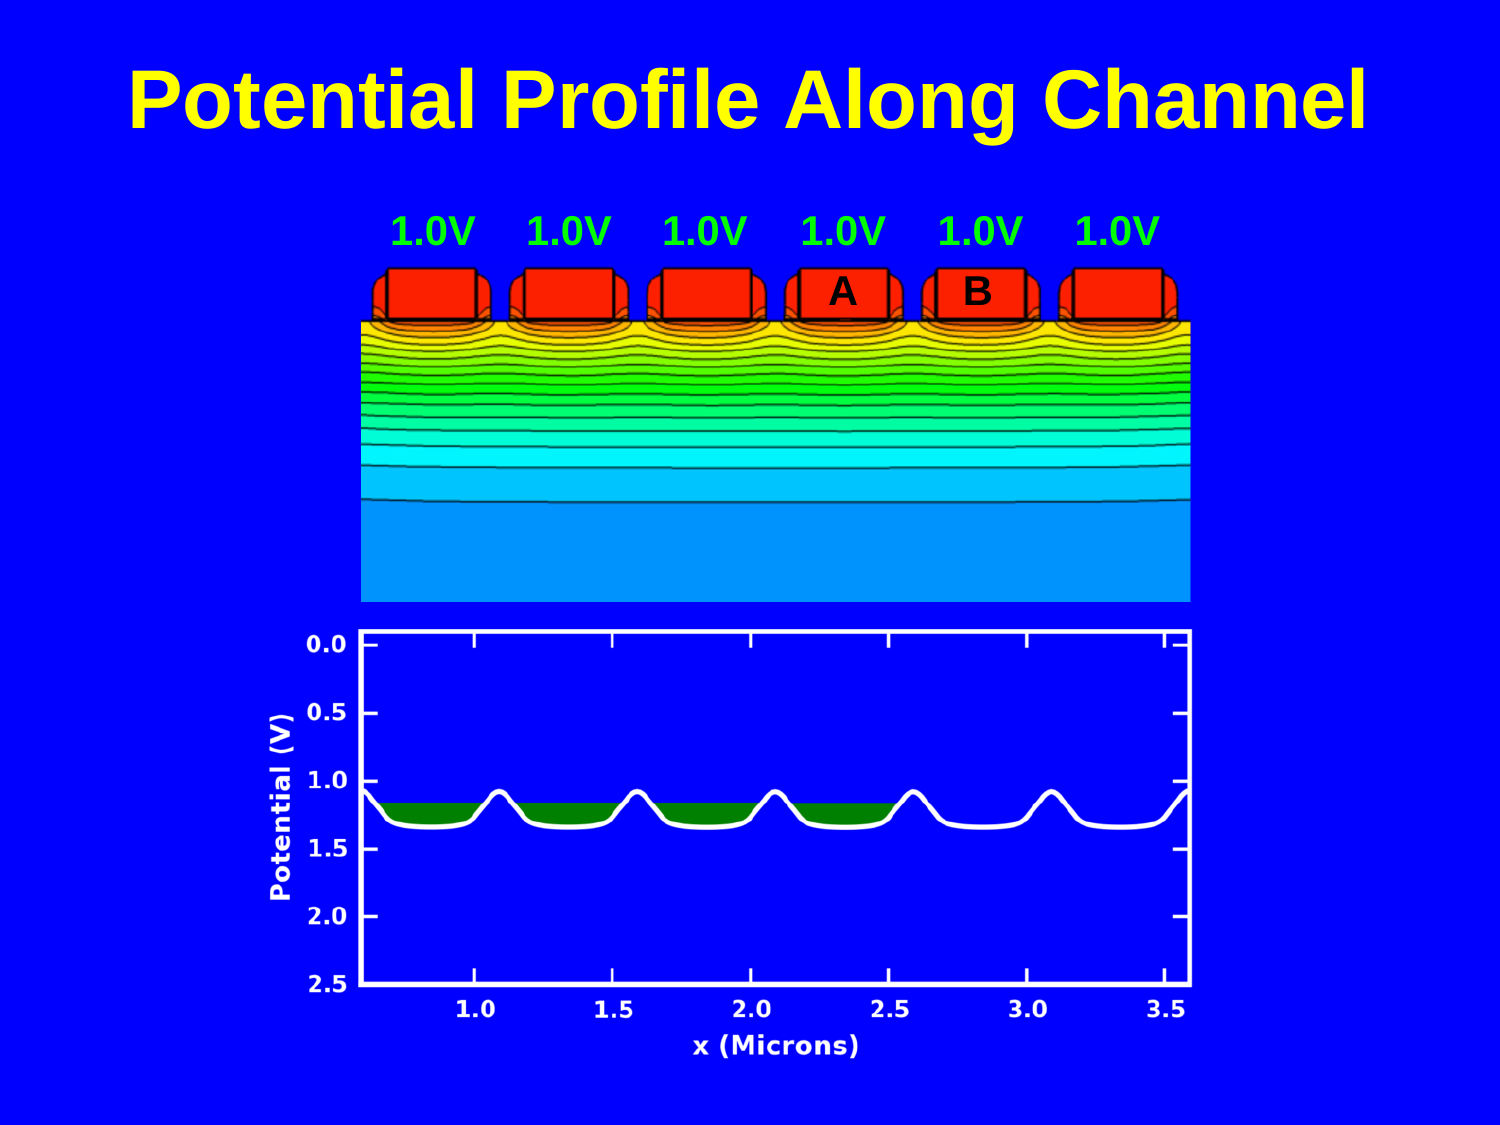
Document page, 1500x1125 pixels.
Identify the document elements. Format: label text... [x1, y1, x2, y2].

text_box A [813, 262, 874, 322]
text_box B [948, 259, 1009, 322]
text_box 1.0V [647, 199, 763, 262]
text_box 1.0V [511, 199, 627, 262]
text_box 1.0V [1059, 199, 1176, 262]
picture [262, 262, 1208, 1066]
text_box 1.0V [785, 199, 902, 262]
text_box 1.0V [375, 199, 491, 262]
title Potential Profile Along Channel [112, 0, 1388, 208]
text_box 1.0V [922, 199, 1039, 262]
